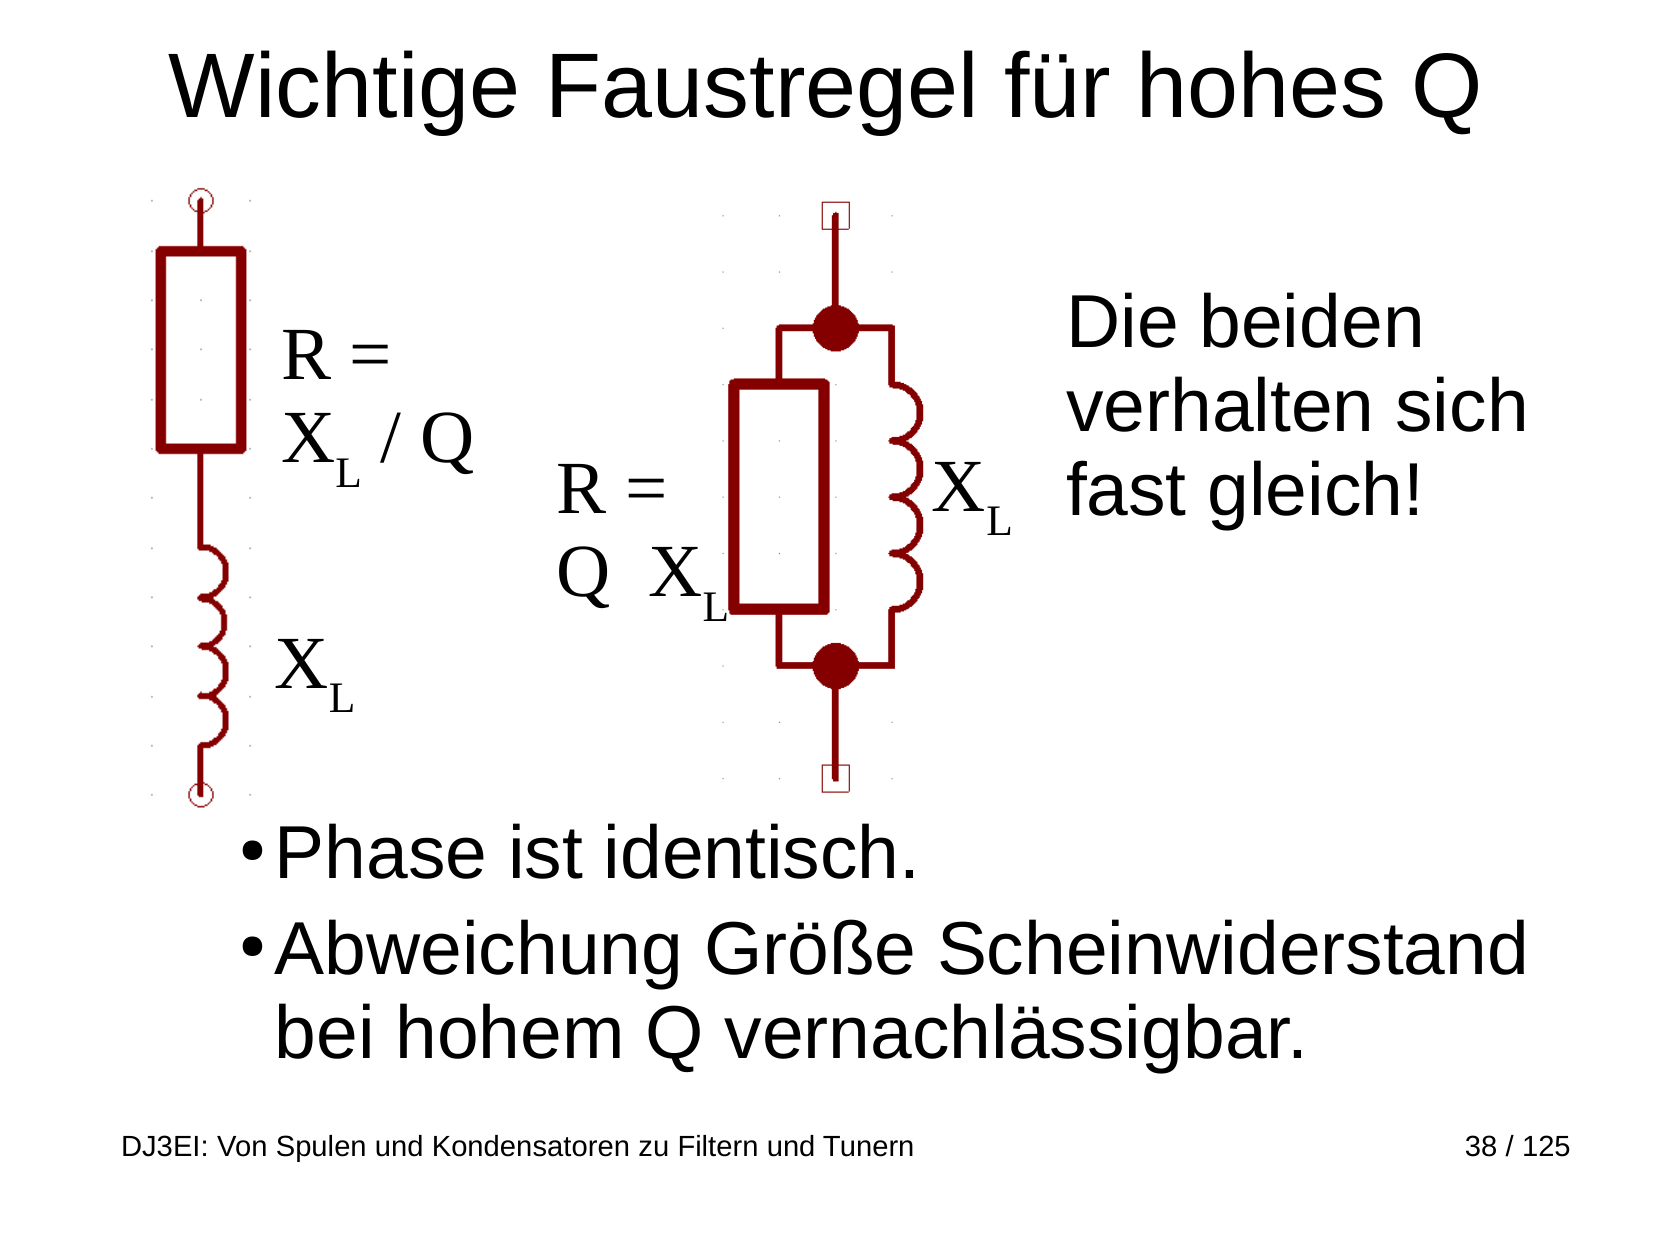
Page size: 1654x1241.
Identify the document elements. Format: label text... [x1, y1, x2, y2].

text_box R = Q XL [541, 439, 745, 638]
picture [717, 195, 939, 803]
text_box R = XL / Q [266, 305, 619, 505]
text_box XL [259, 613, 371, 730]
text_box Die beiden verhalten sich fast gleich! [1051, 271, 1548, 623]
picture [141, 178, 260, 827]
text_box Phase ist identisch. Abweichung Größe Scheinwiderstand bei hohem Q vernachlässigbar. [224, 803, 1546, 1082]
text_box XL [917, 437, 1028, 553]
title Wichtige Faustregel für hohes Q [82, 0, 1571, 189]
